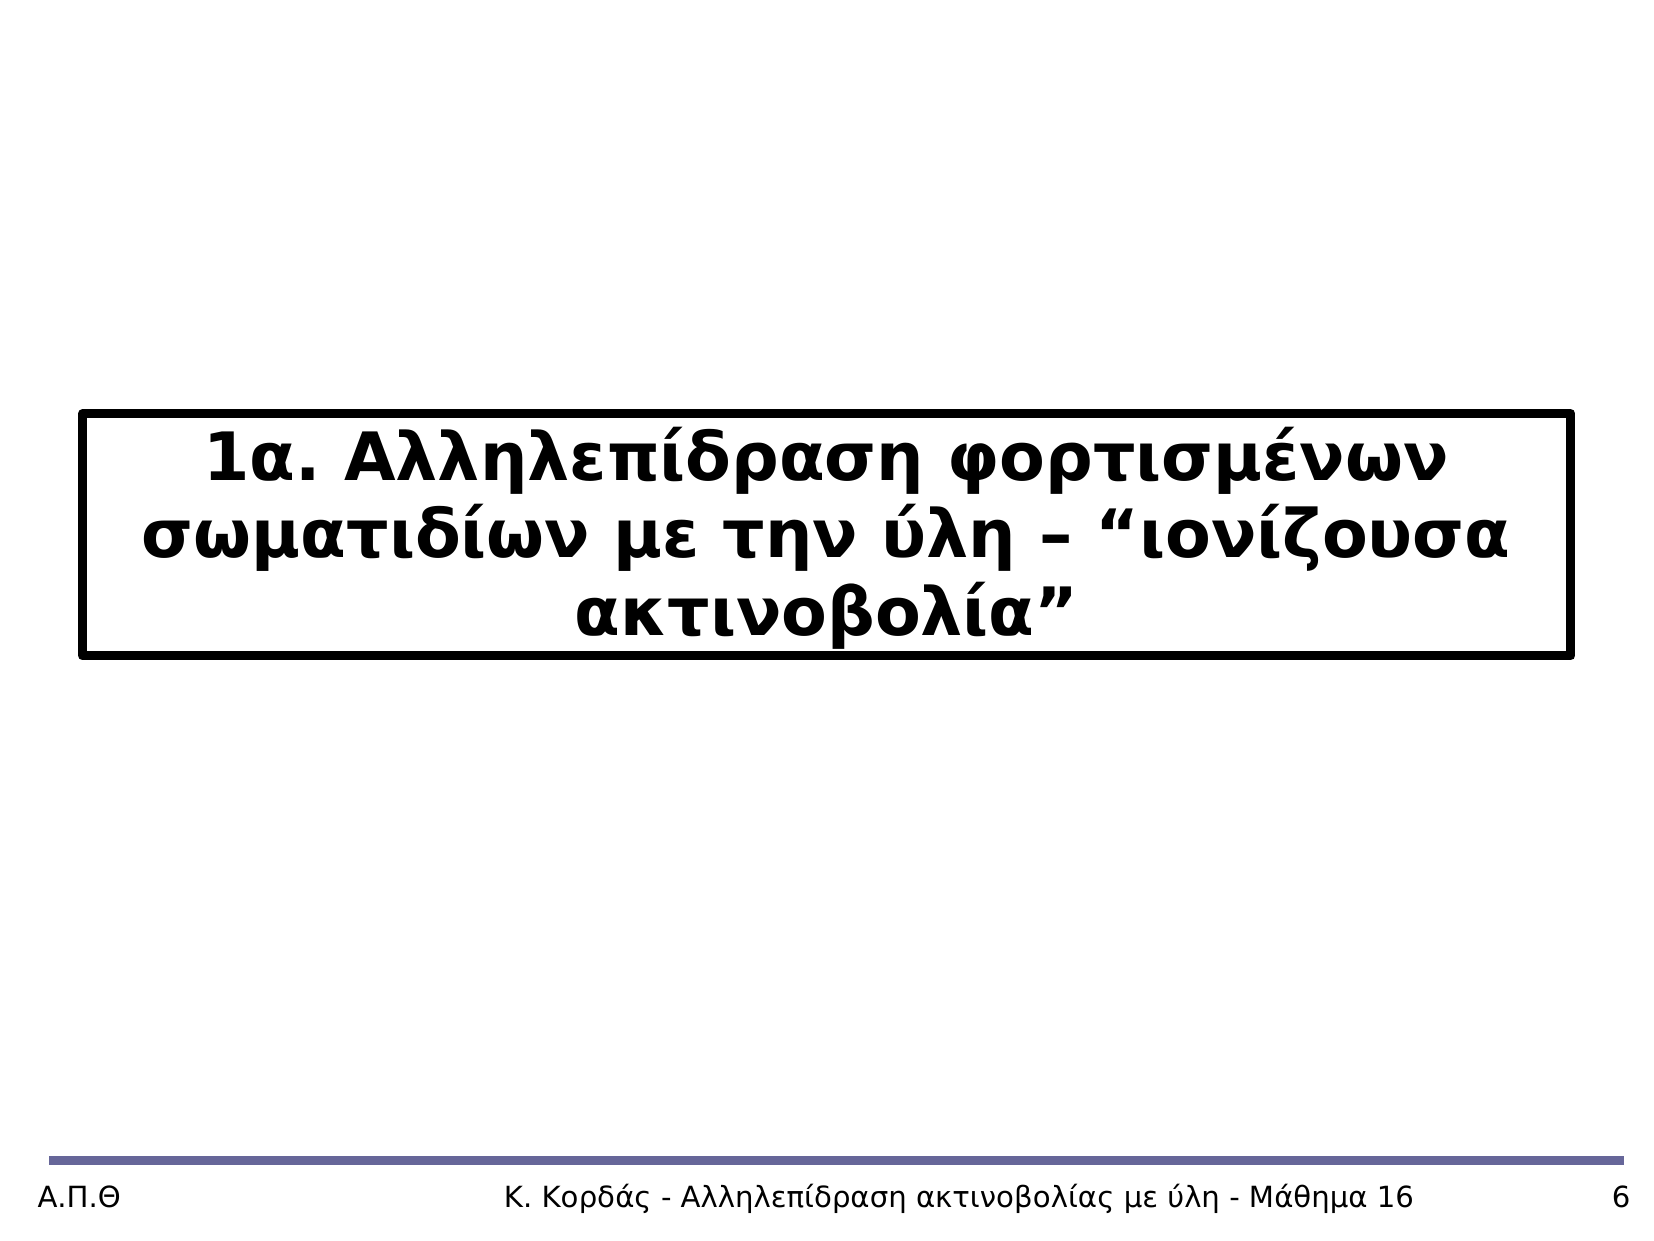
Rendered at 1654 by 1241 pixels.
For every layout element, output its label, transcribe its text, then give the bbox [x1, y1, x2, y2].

subtitle 1α. Αλληλεπίδραση φορτισμένων σωματιδίων με την ύλη – “ιονίζουσα ακτινοβολία” [82, 413, 1571, 656]
